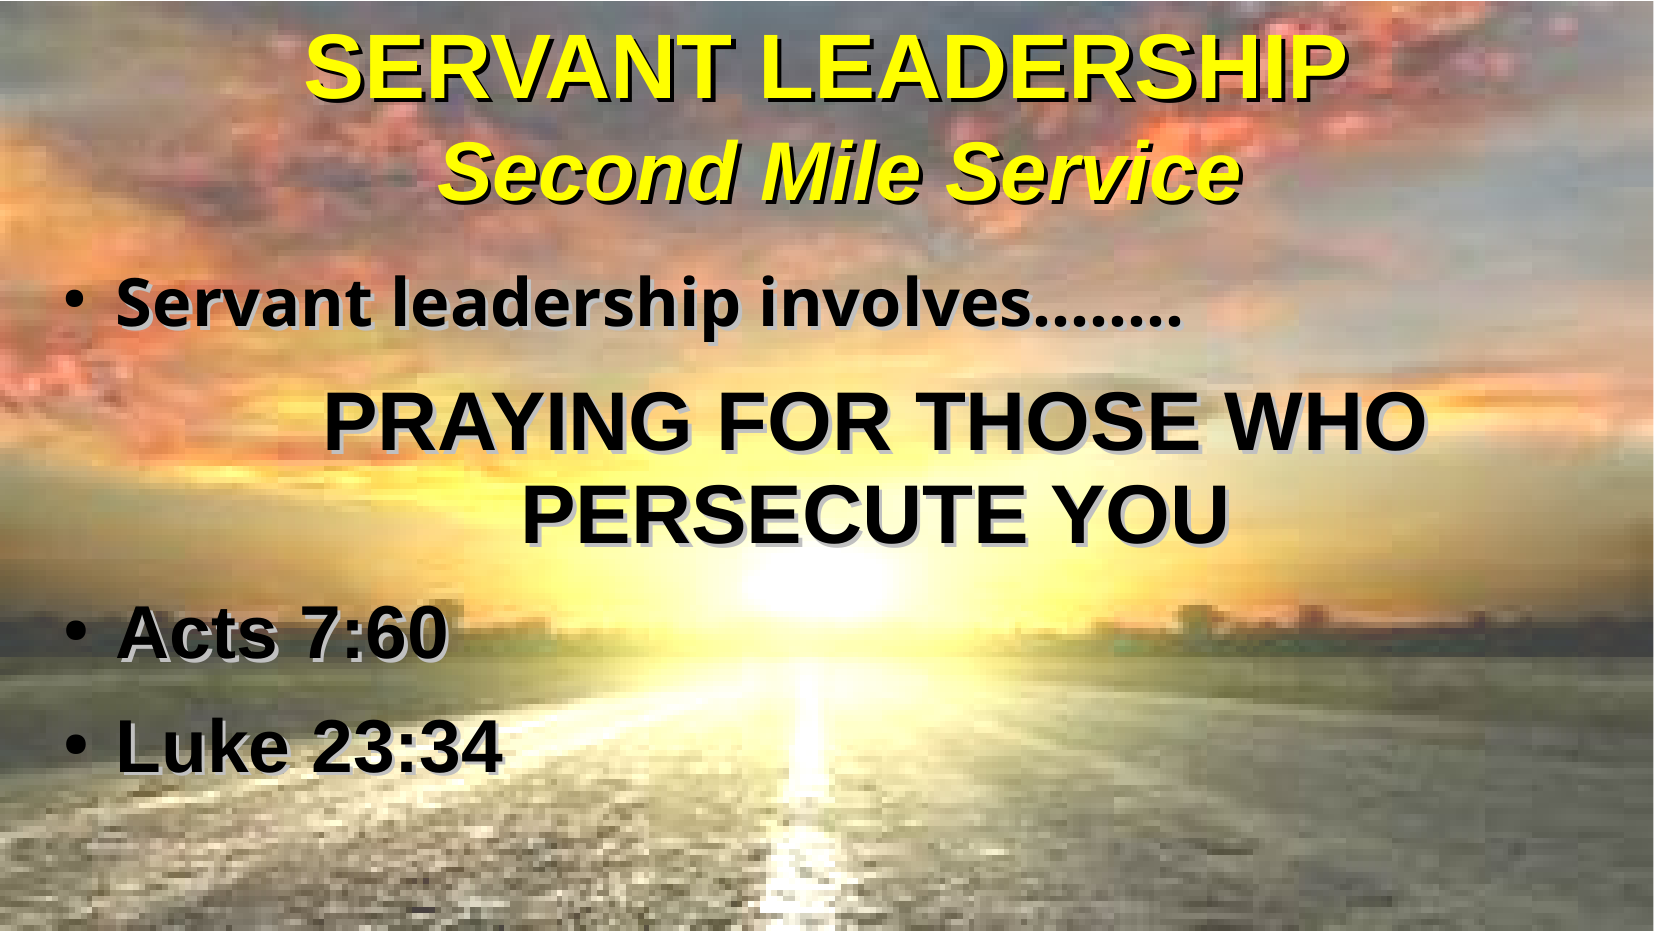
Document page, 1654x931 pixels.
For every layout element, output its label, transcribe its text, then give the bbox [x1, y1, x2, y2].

picture [0, 1, 1654, 931]
list Servant leadership involves…….. PRAYING FOR THOSE WHO PERSECUTE YOU Acts 7:60 Luke 23:34 [45, 255, 1636, 901]
title SERVANT LEADERSHIP Second Mile Service [82, 15, 1571, 221]
